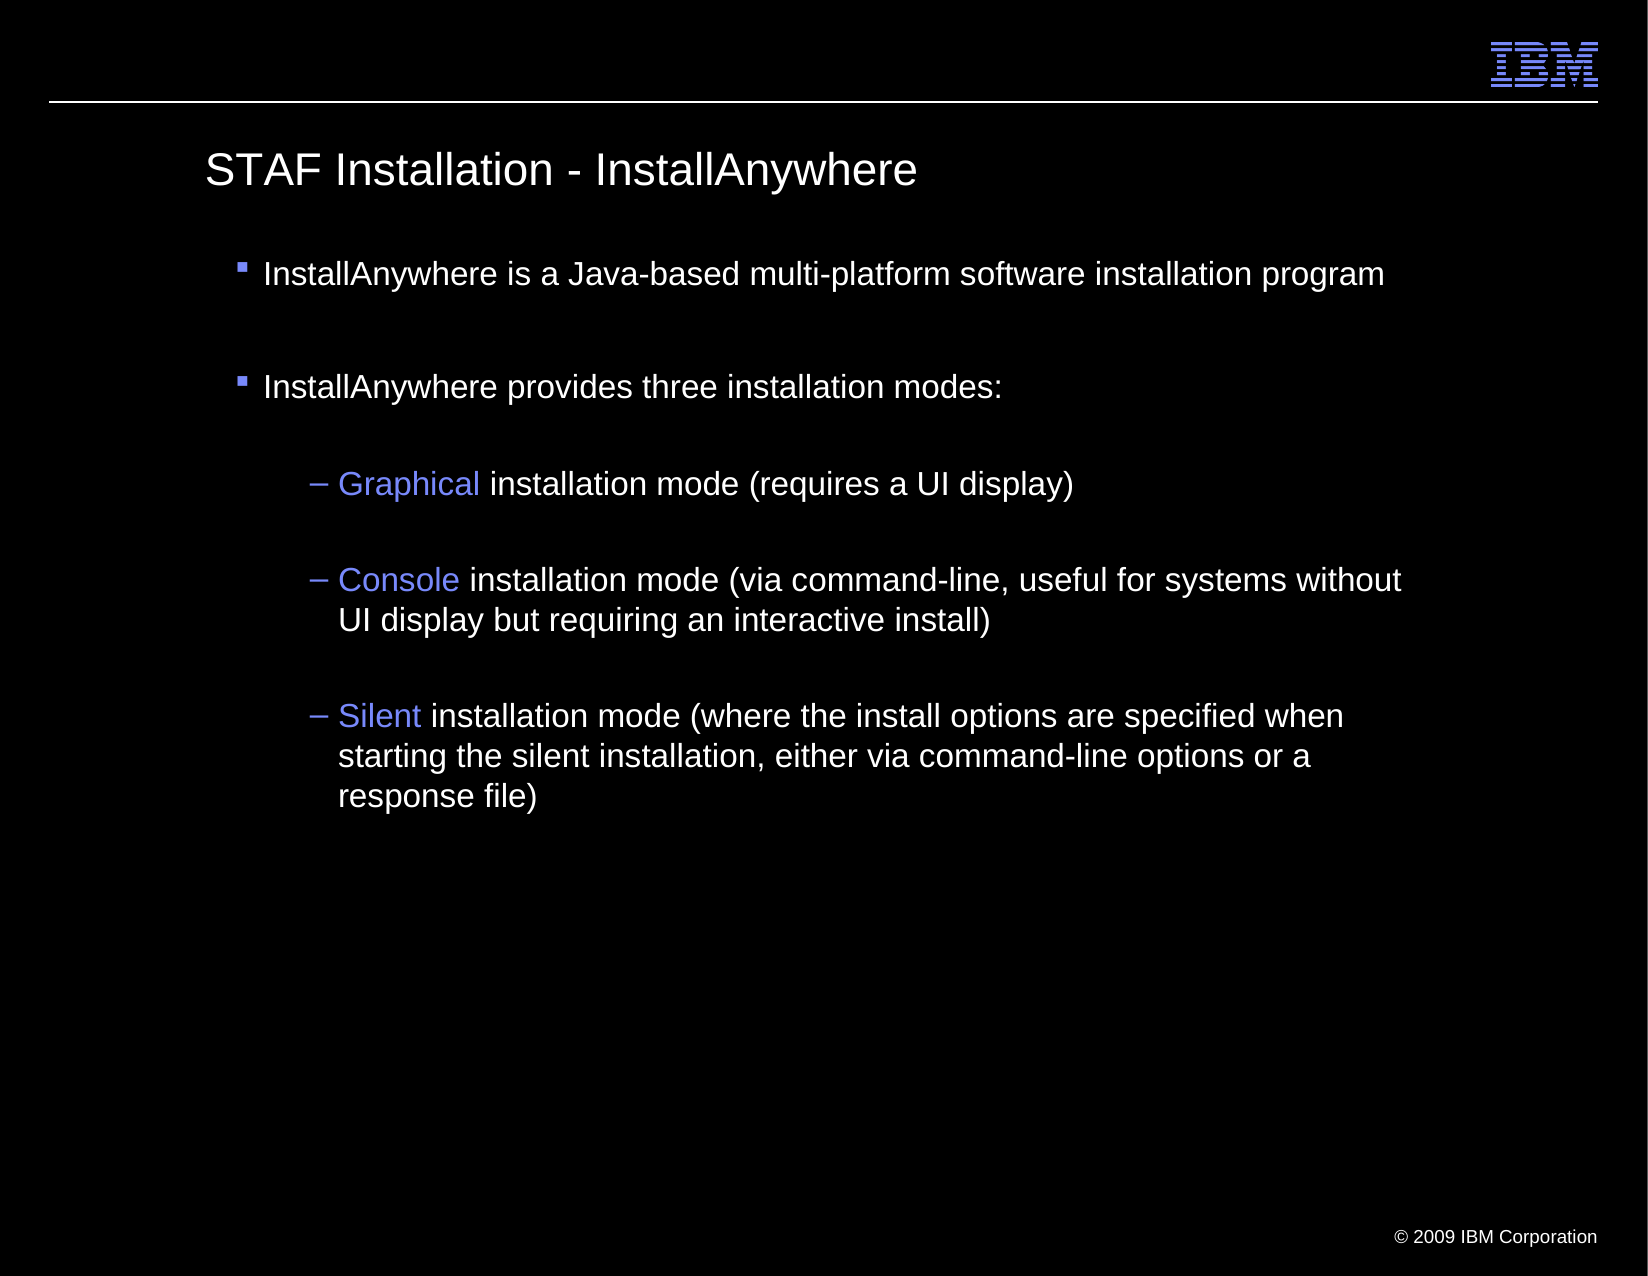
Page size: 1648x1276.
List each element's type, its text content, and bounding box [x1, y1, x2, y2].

text_box InstallAnywhere is a Java-based multi-platform software installation program InstallAnywhere provides three installation modes: Graphical installation mode (requires a UI display) Console installation mode (via command-line, useful for systems without UI display but requiring an interactive install) Silent installation mode (where the install options are specified when starting the silent installation, either via command-line options or a response file) [235, 252, 1584, 861]
picture [1491, 42, 1598, 87]
title STAF Installation - InstallAnywhere [188, 137, 1648, 231]
